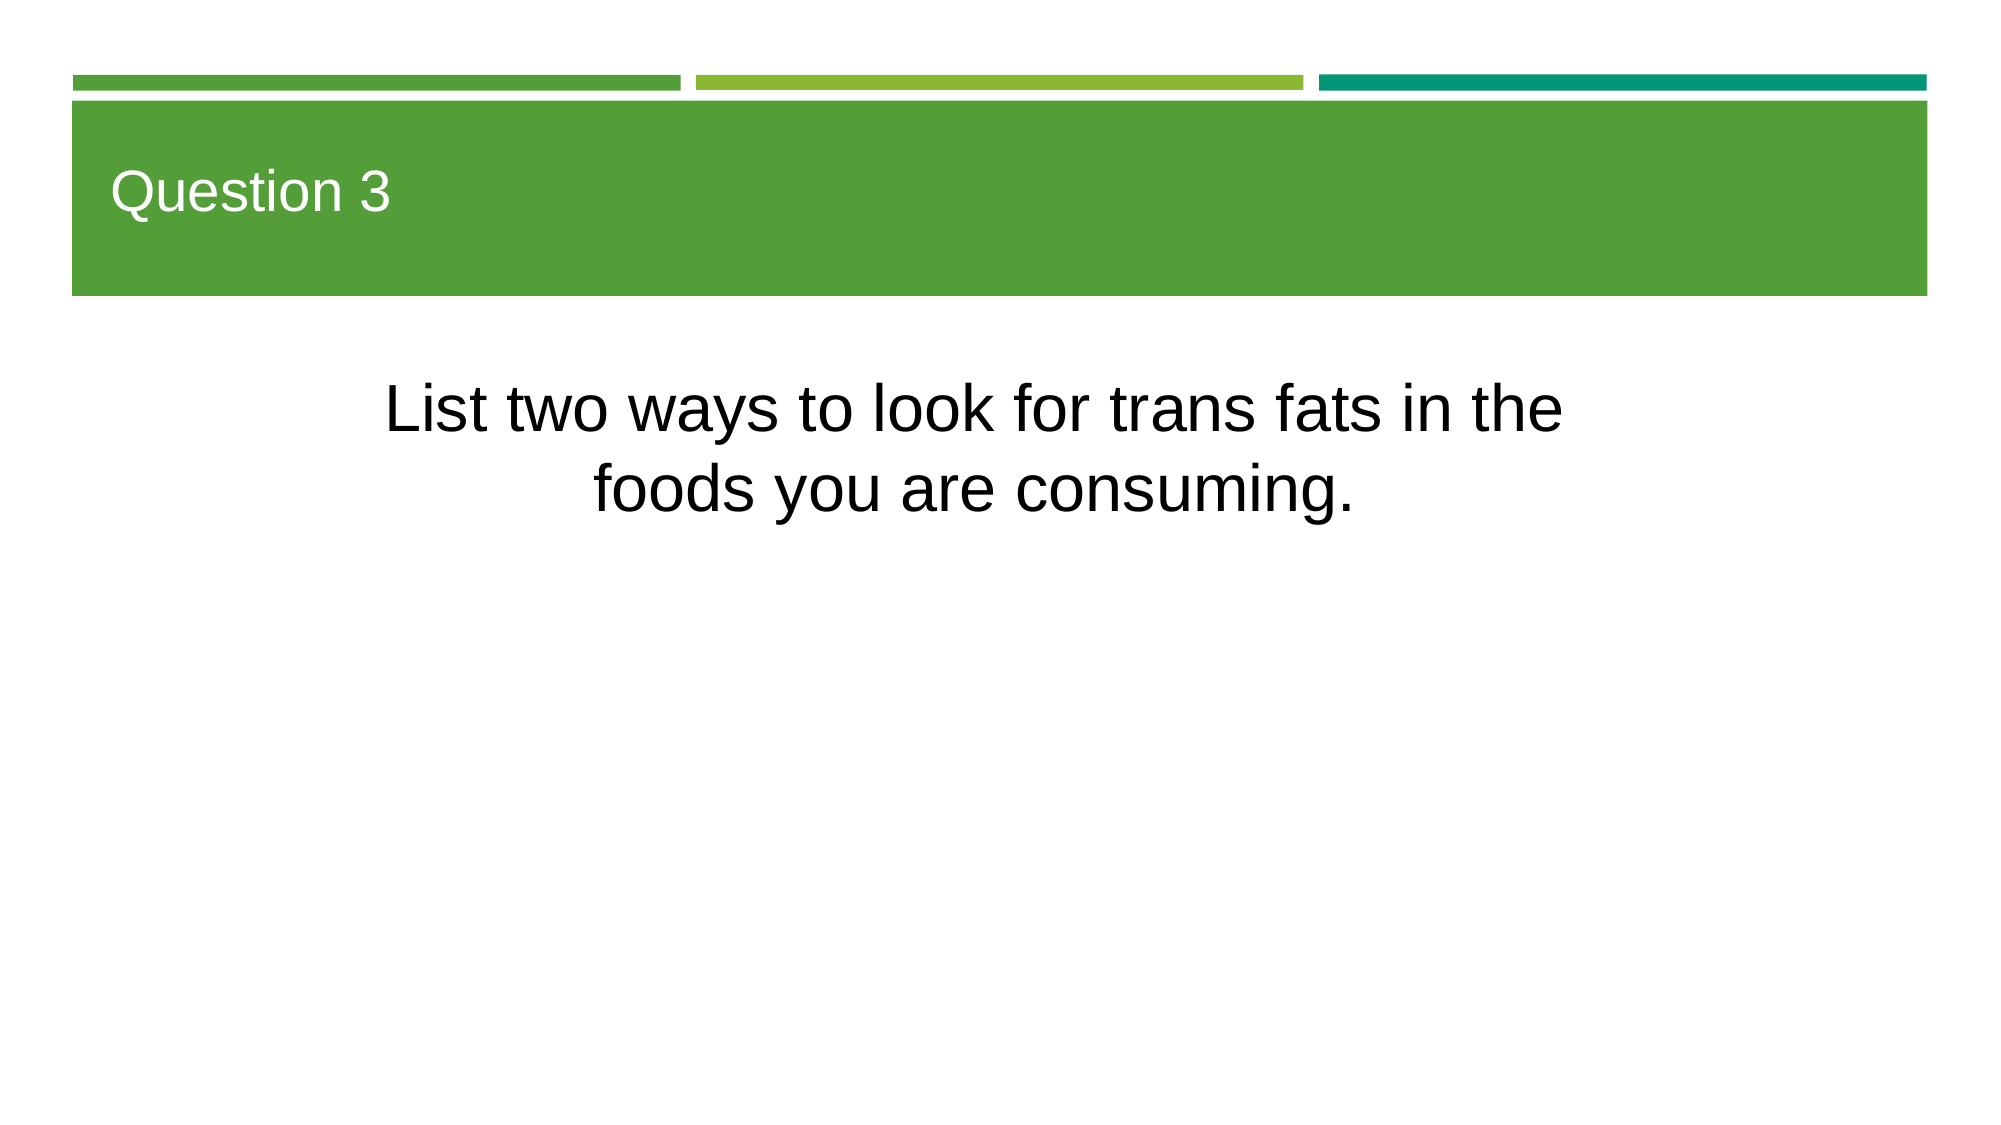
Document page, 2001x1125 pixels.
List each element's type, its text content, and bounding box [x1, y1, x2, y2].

list List two ways to look for trans fats in the foods you are consuming. [366, 357, 1584, 962]
title Question 3 [95, 145, 1905, 282]
